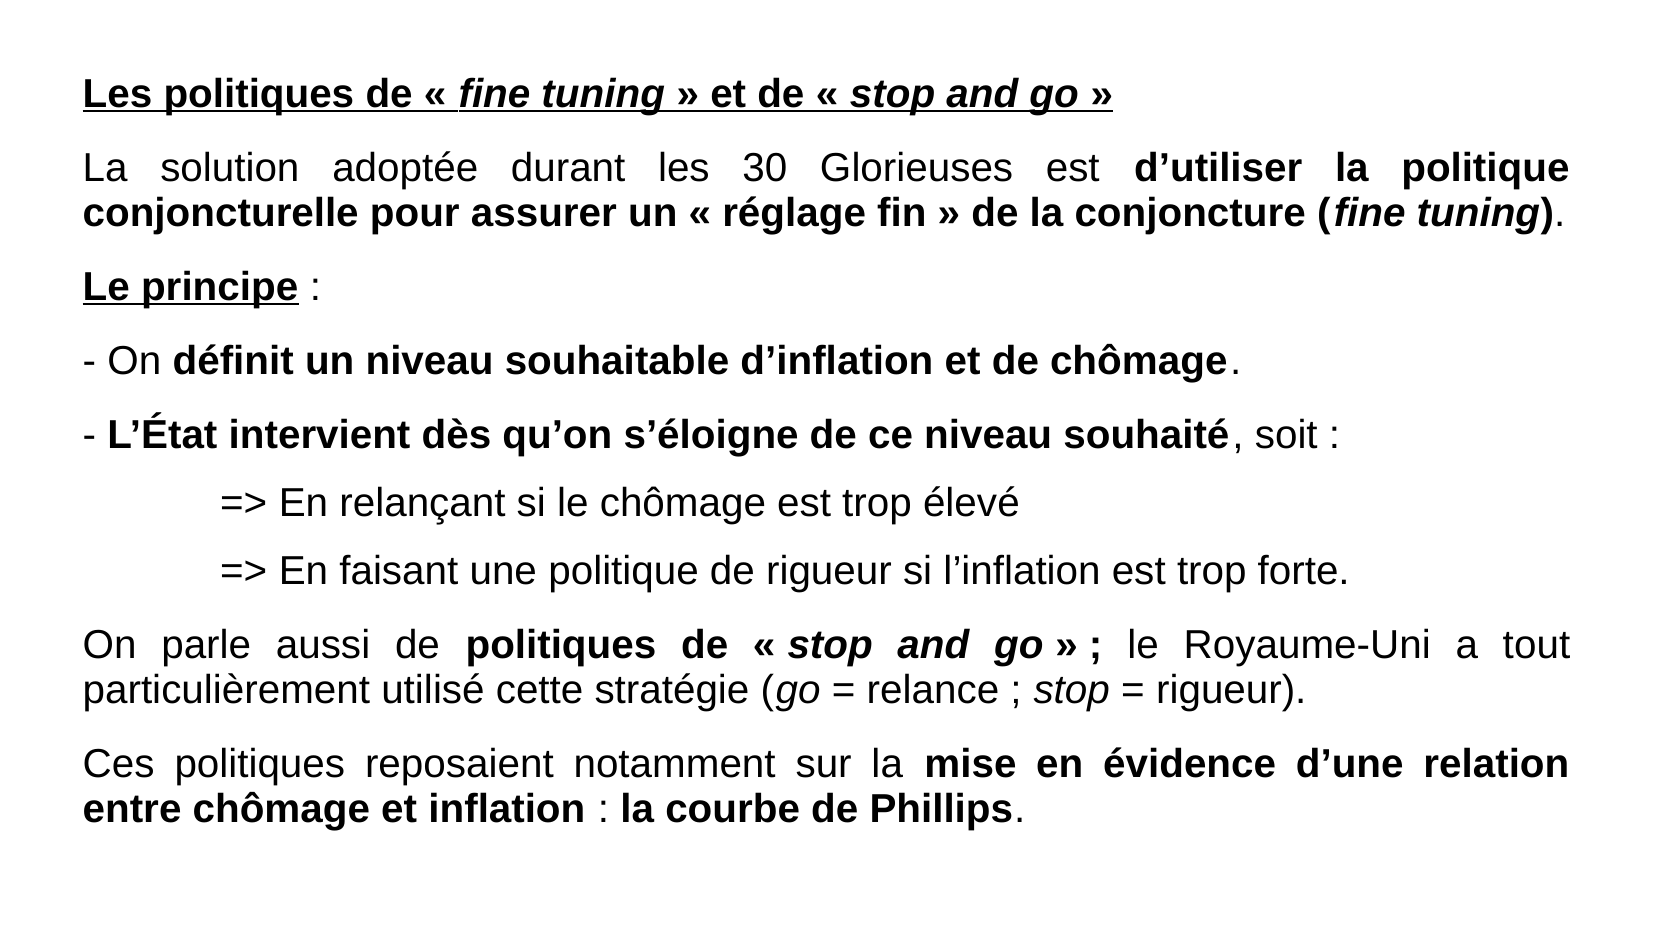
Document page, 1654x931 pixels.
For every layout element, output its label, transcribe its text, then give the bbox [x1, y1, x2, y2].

list Les politiques de « fine tuning » et de « stop and go » La solution adoptée durant les 30 Glorieuses est d’utiliser la politique conjoncturelle pour assurer un « réglage fin » de la conjoncture (fine tuning). Le principe : - On définit un niveau souhaitable d’inflation et de chômage. - L’État intervient dès qu’on s’éloigne de ce niveau souhaité, soit : => En relançant si le chômage est trop élevé => En faisant une politique de rigueur si l’inflation est trop forte. On parle aussi de politiques de « stop and go » ; le Royaume-Uni a tout particulièrement utilisé cette stratégie (go = relance ; stop = rigueur). Ces politiques reposaient notamment sur la mise en évidence d’une relation entre chômage et inflation : la courbe de Phillips. [82, 70, 1571, 851]
